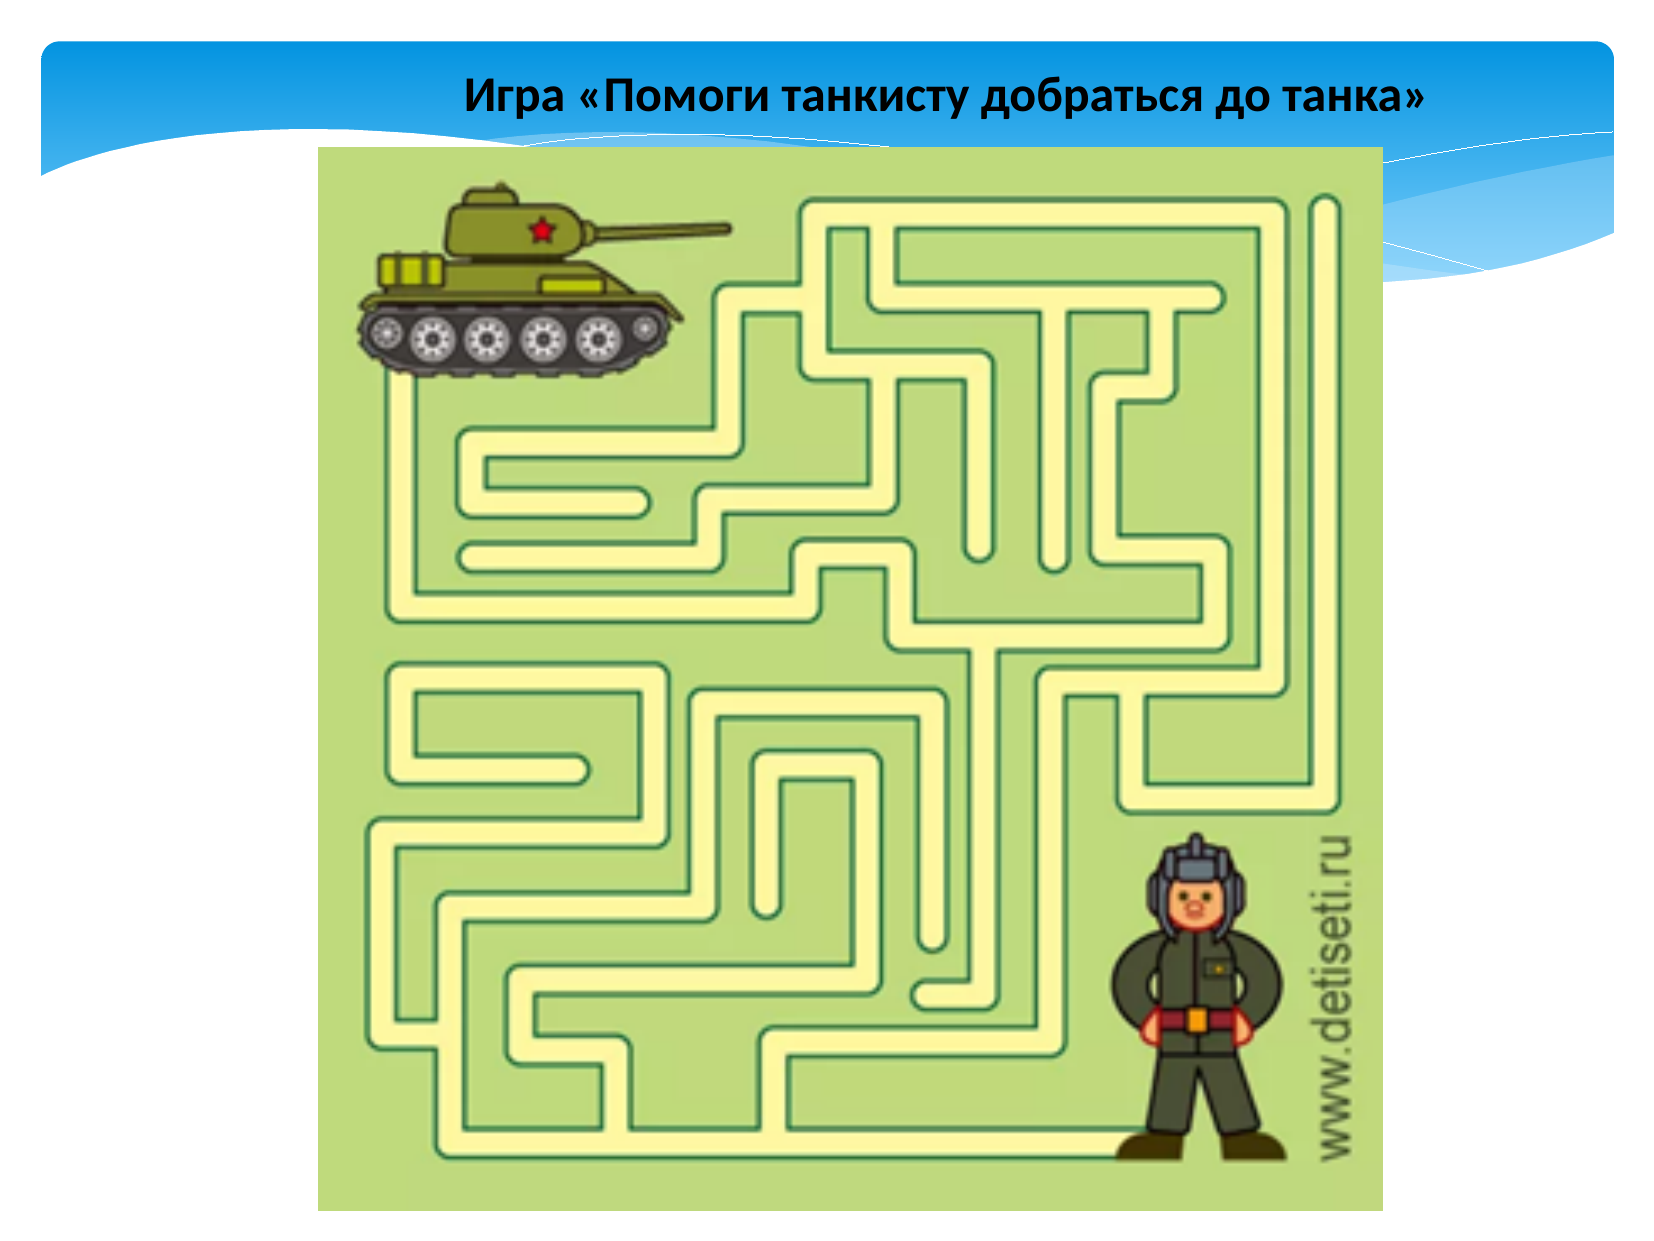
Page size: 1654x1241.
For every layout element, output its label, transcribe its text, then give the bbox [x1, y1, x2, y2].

picture [318, 147, 1383, 1211]
text_box Игра «Помоги танкисту добраться до танка» [448, 54, 1455, 130]
